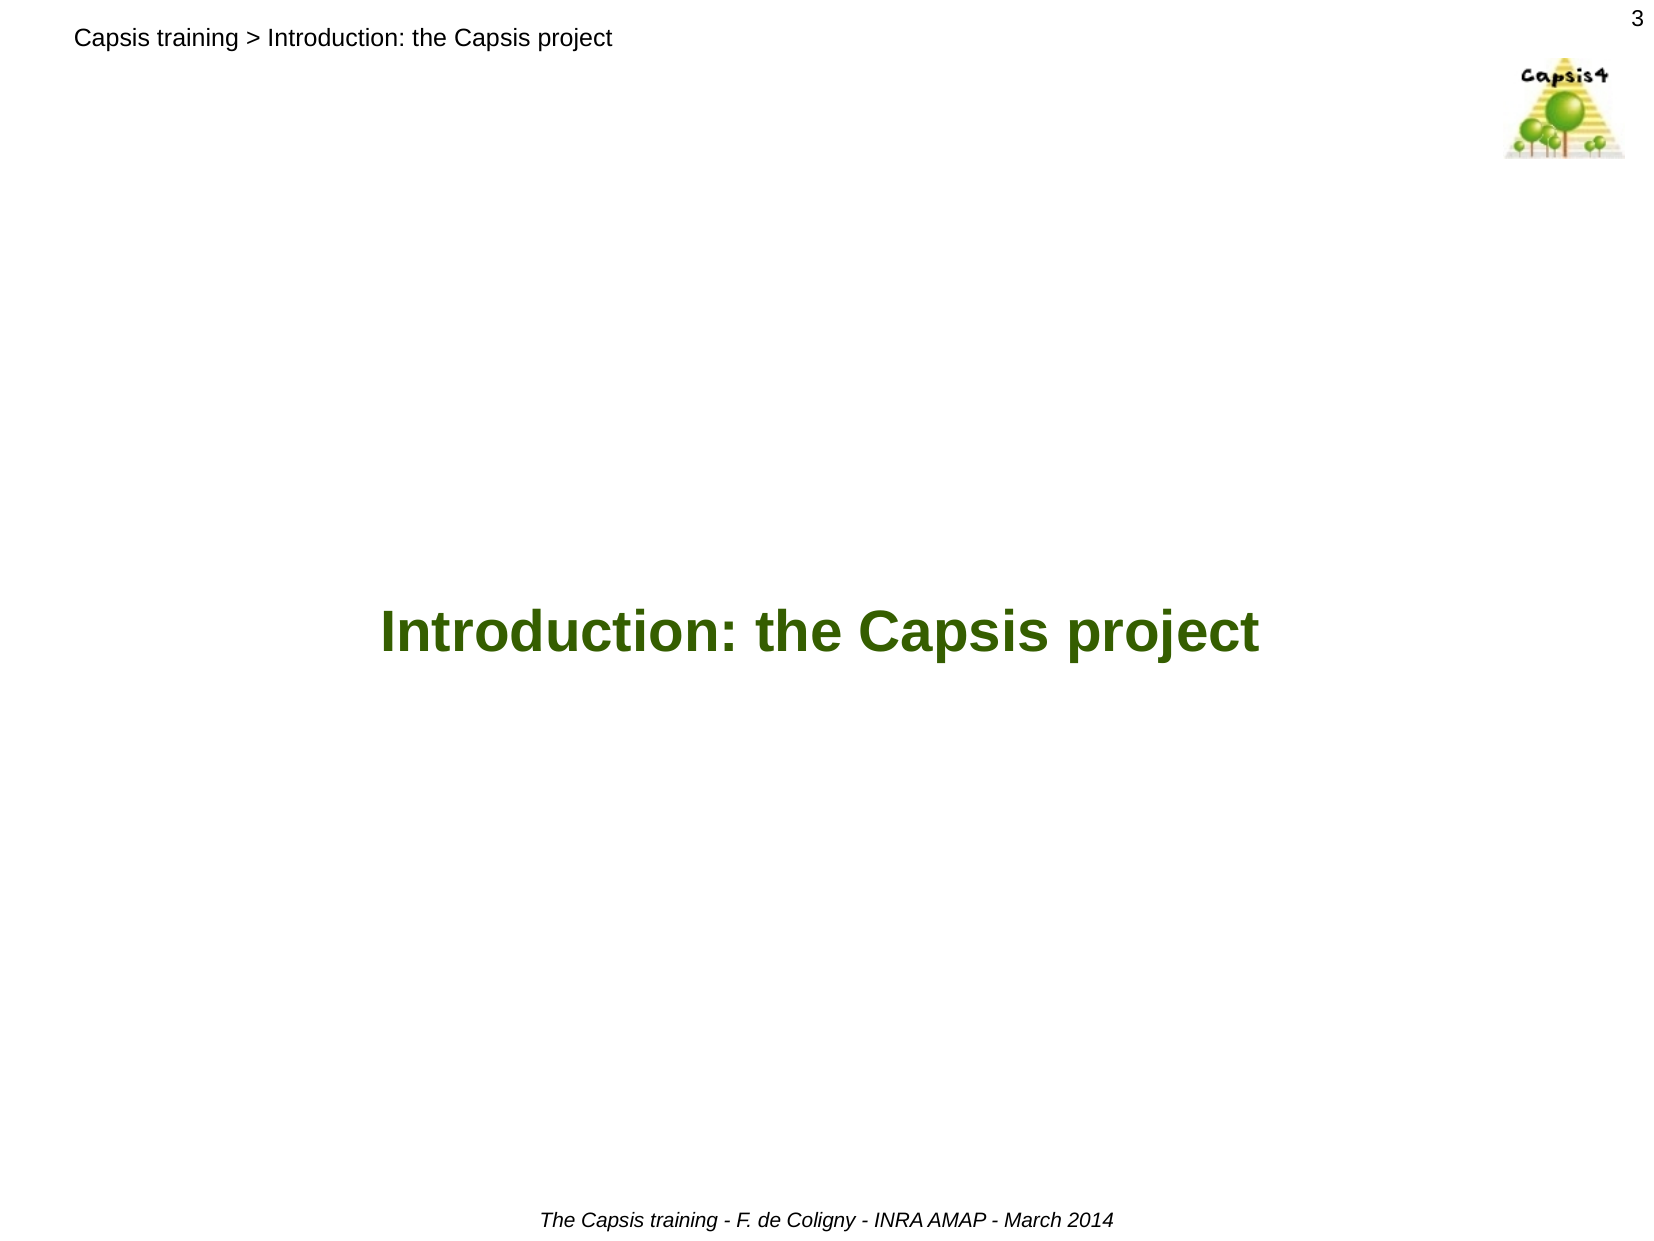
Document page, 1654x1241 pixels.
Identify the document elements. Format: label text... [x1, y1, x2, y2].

picture [1503, 58, 1625, 159]
text_box Introduction: the Capsis project [236, 591, 1406, 672]
text_box The Capsis training - F. de Coligny - INRA AMAP - March 2014 [0, 1201, 1654, 1241]
text_box Capsis training > Introduction: the Capsis project [59, 16, 1004, 60]
